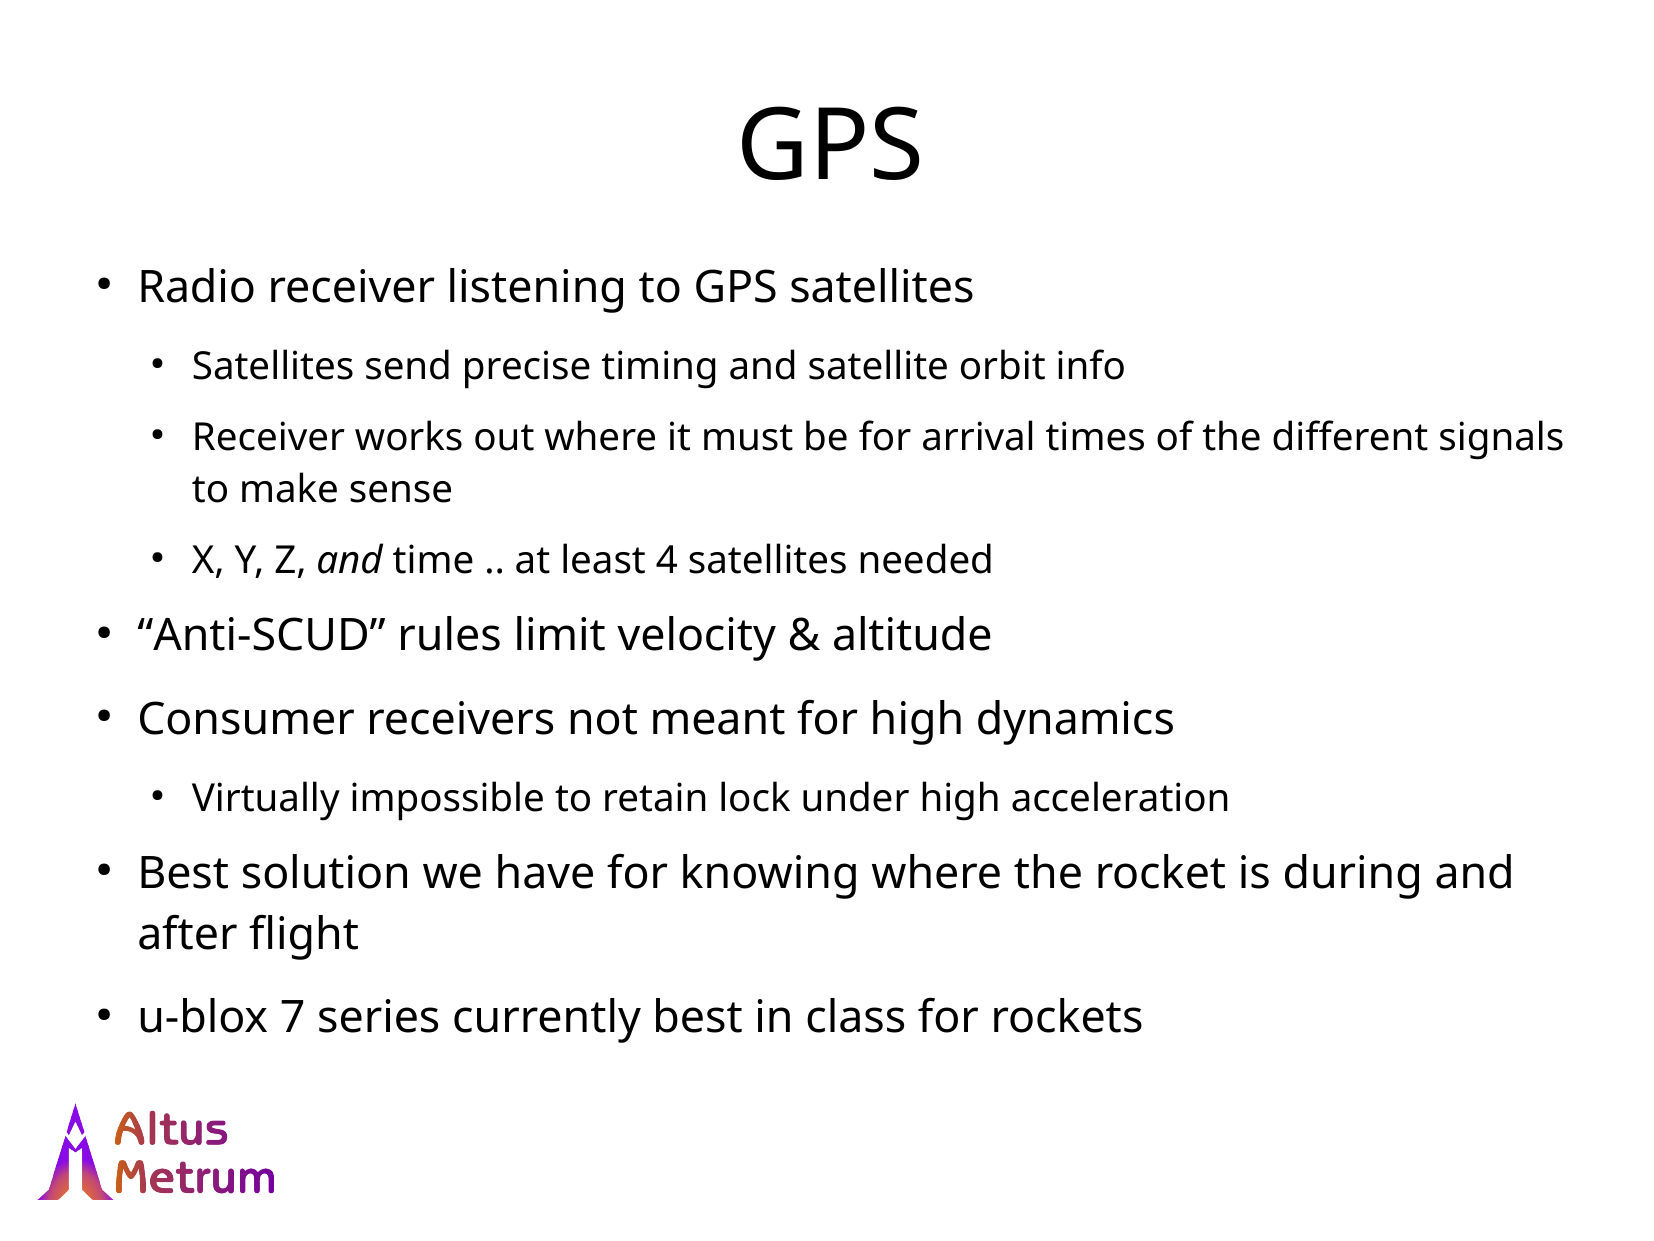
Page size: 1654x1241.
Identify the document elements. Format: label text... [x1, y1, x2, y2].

picture [37, 1103, 274, 1200]
title GPS [86, 55, 1576, 226]
list Radio receiver listening to GPS satellites Satellites send precise timing and satellite orbit info Receiver works out where it must be for arrival times of the different signals to make sense X, Y, Z, and time .. at least 4 satellites needed “Anti-SCUD” rules limit velocity & altitude Consumer receivers not meant for high dynamics Virtually impossible to retain lock under high acceleration Best solution we have for knowing where the rocket is during and after flight u-blox 7 series currently best in class for rockets [82, 254, 1571, 1059]
